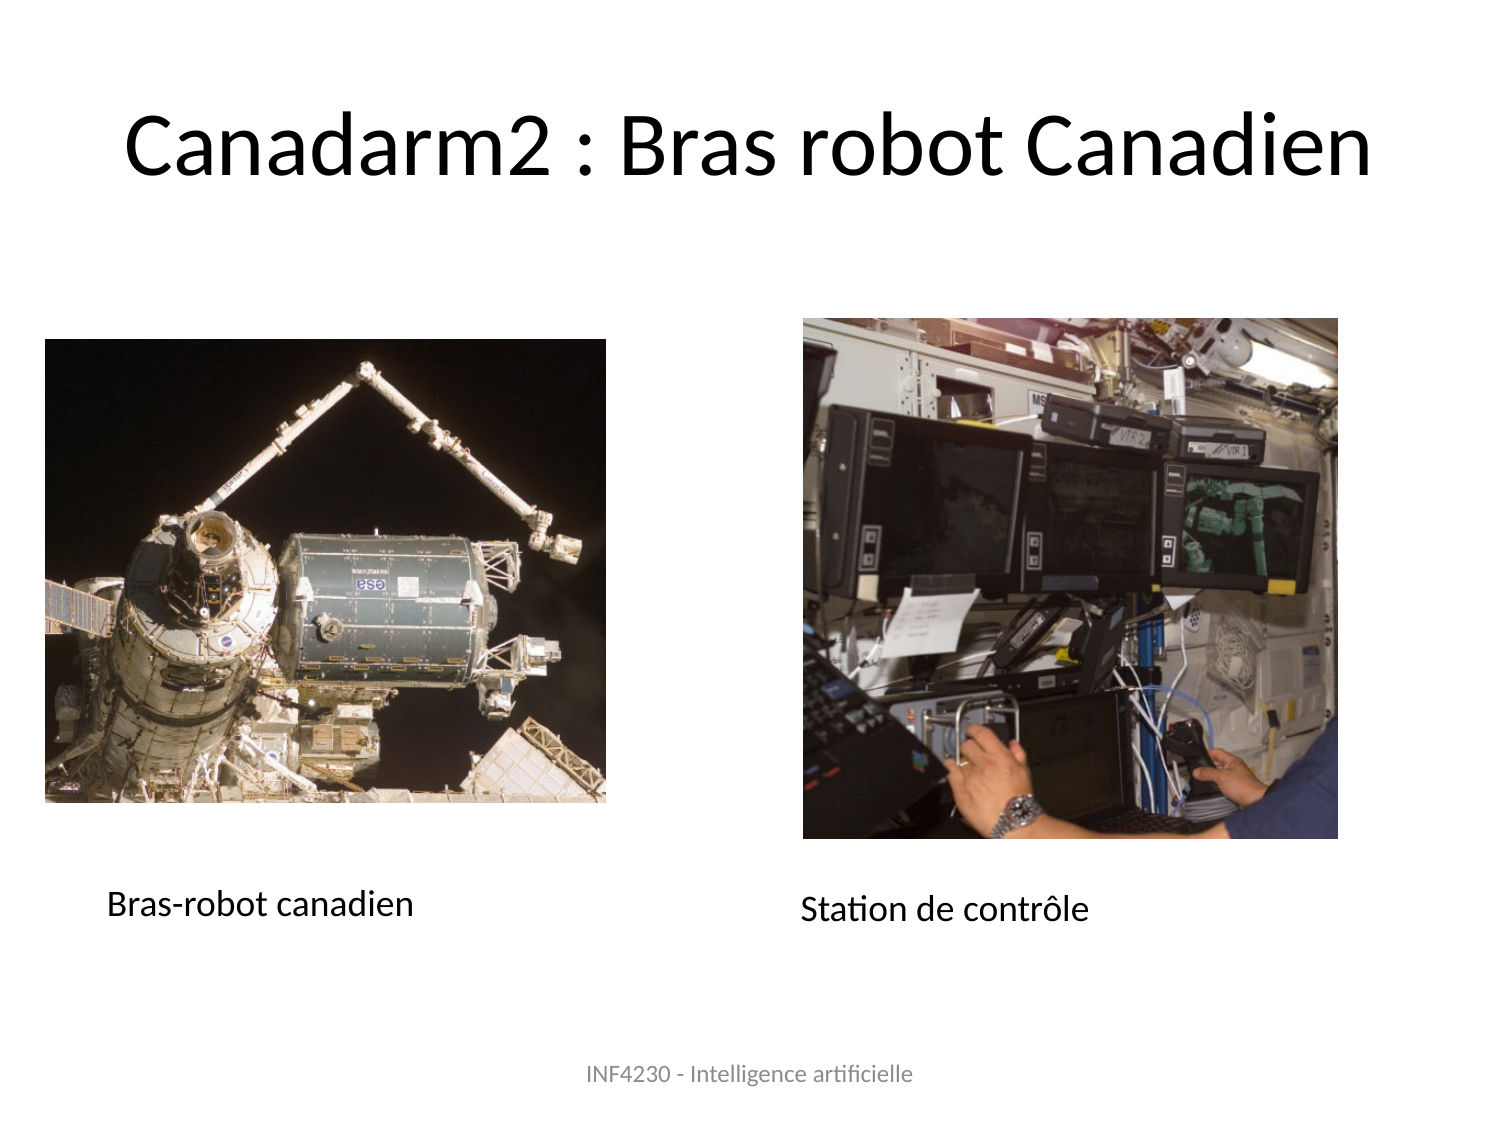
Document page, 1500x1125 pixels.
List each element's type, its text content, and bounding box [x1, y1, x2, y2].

text_box Station de contrôle [785, 876, 1321, 937]
picture [45, 339, 606, 803]
title Canadarm2 : Bras robot Canadien [75, 45, 1425, 233]
picture [803, 318, 1338, 839]
text_box Bras-robot canadien [92, 871, 627, 932]
footer INF4230 - Intelligence artificielle [512, 1042, 988, 1103]
